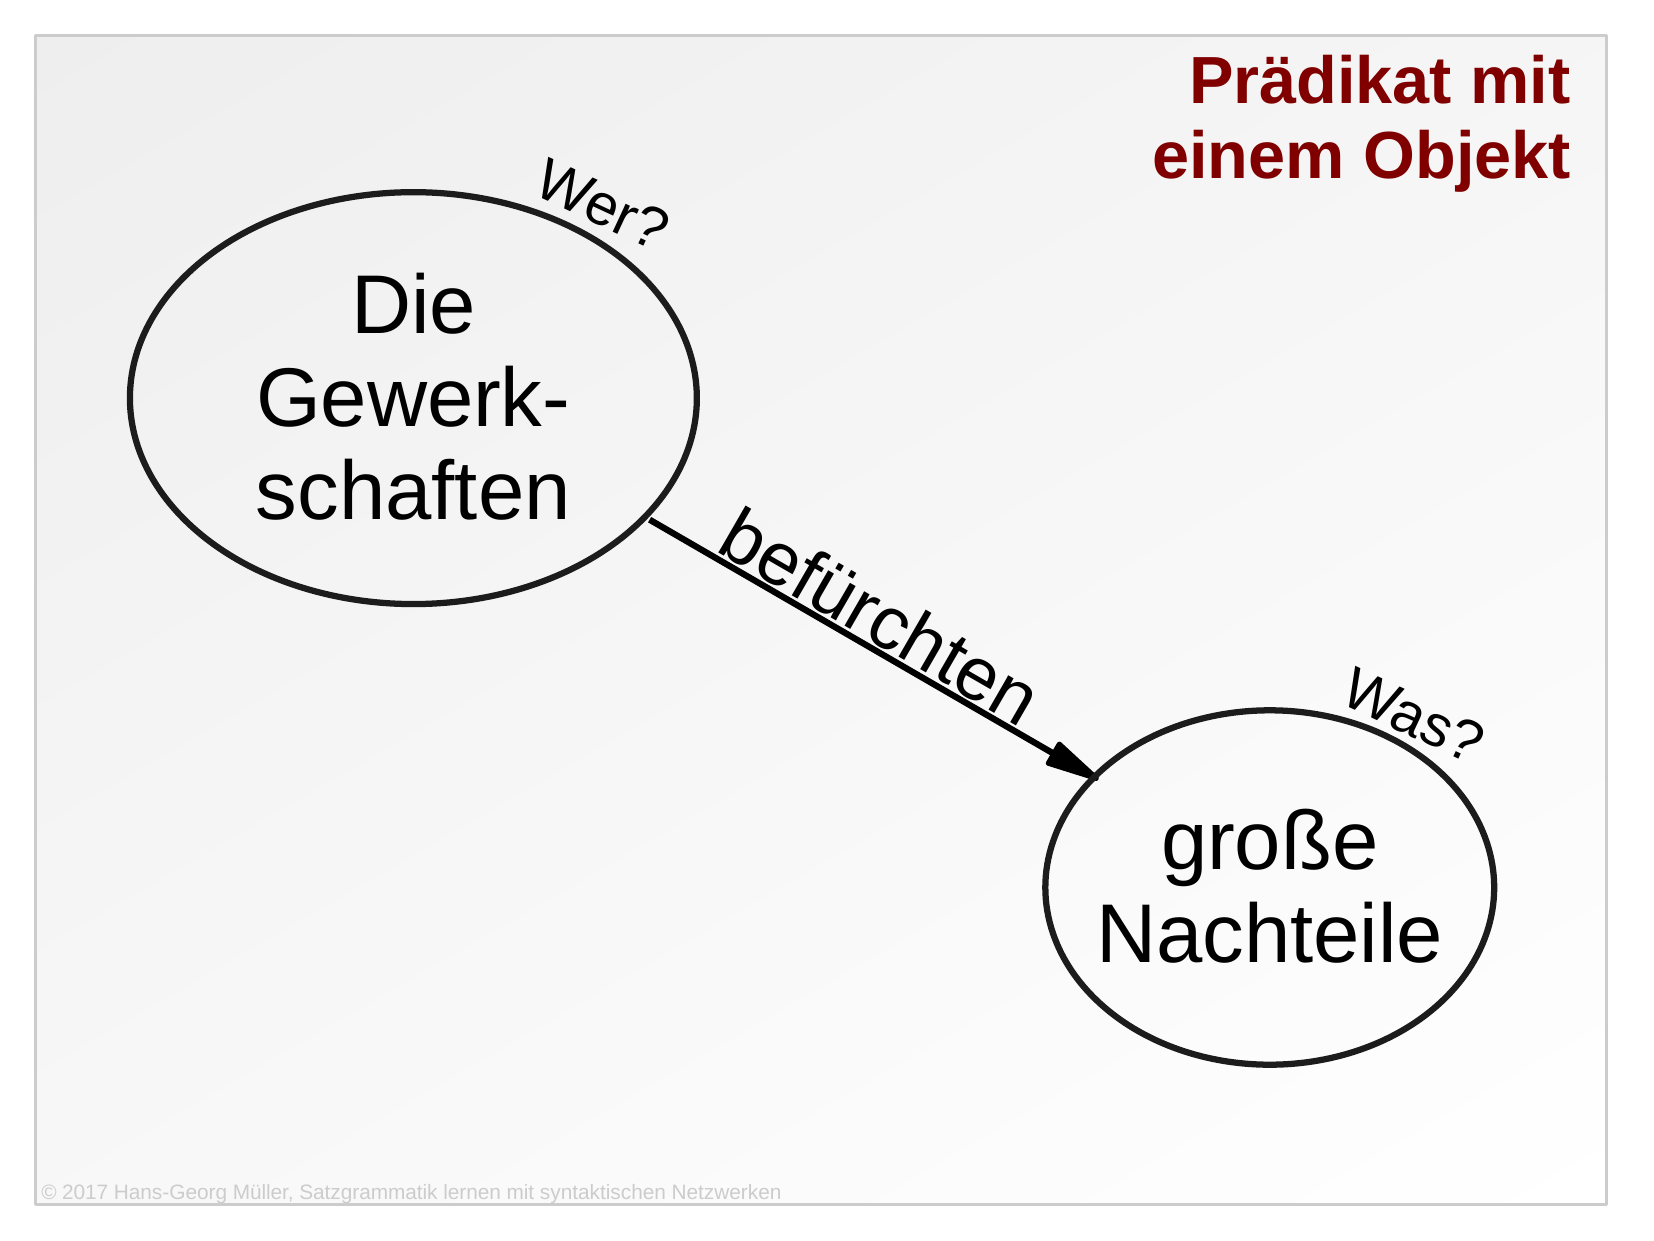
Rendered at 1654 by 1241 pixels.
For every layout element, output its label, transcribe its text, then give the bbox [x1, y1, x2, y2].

title Prädikat mit einem Objekt [82, 43, 1571, 193]
text_box Die Gewerk- schaften [129, 192, 697, 605]
text_box Wer? [507, 133, 721, 293]
text_box große Nachteile [1045, 710, 1495, 1065]
text_box Was? [1317, 642, 1539, 802]
